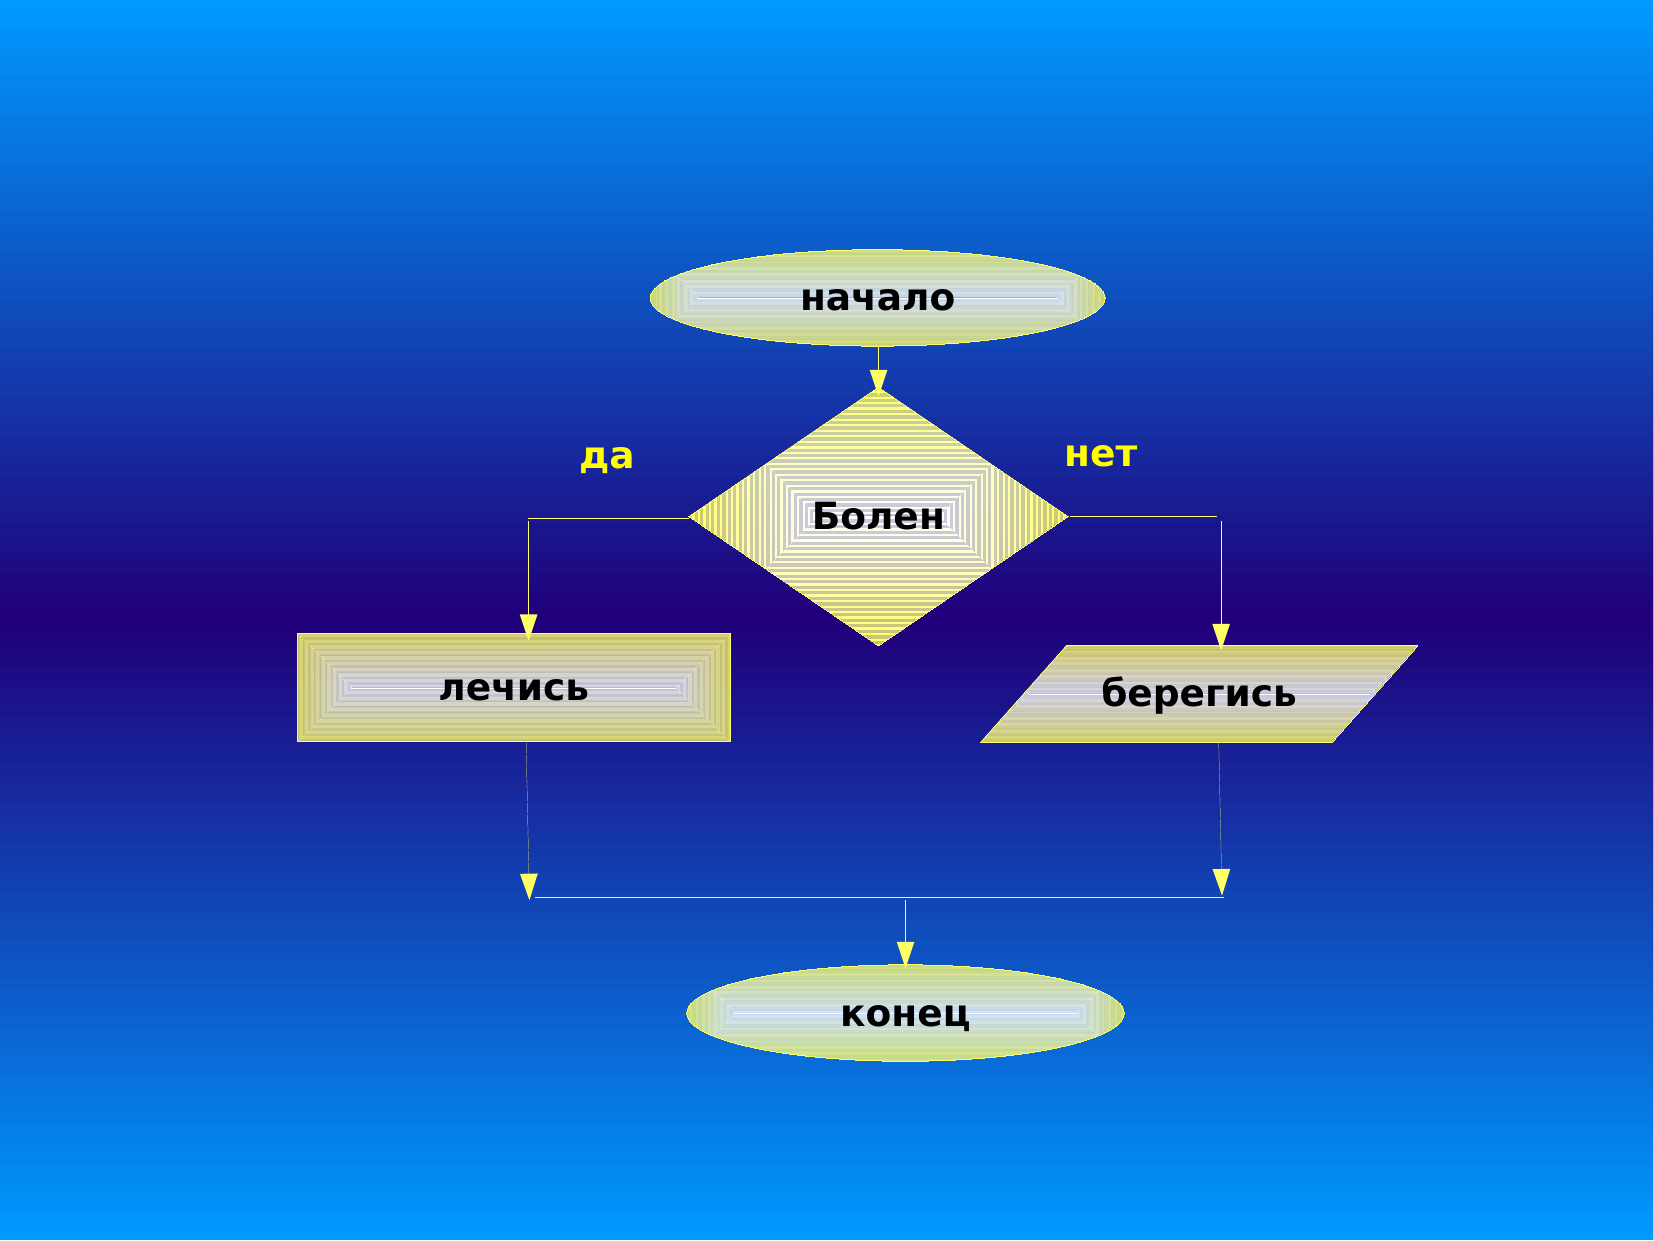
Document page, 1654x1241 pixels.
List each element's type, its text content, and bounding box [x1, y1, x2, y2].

text_box берегись [980, 645, 1418, 743]
text_box лечись [297, 633, 731, 742]
text_box да [564, 426, 698, 486]
text_box Болен [688, 389, 1069, 646]
text_box нет [1049, 424, 1195, 483]
text_box конец [686, 964, 1125, 1062]
text_box начало [650, 249, 1106, 347]
